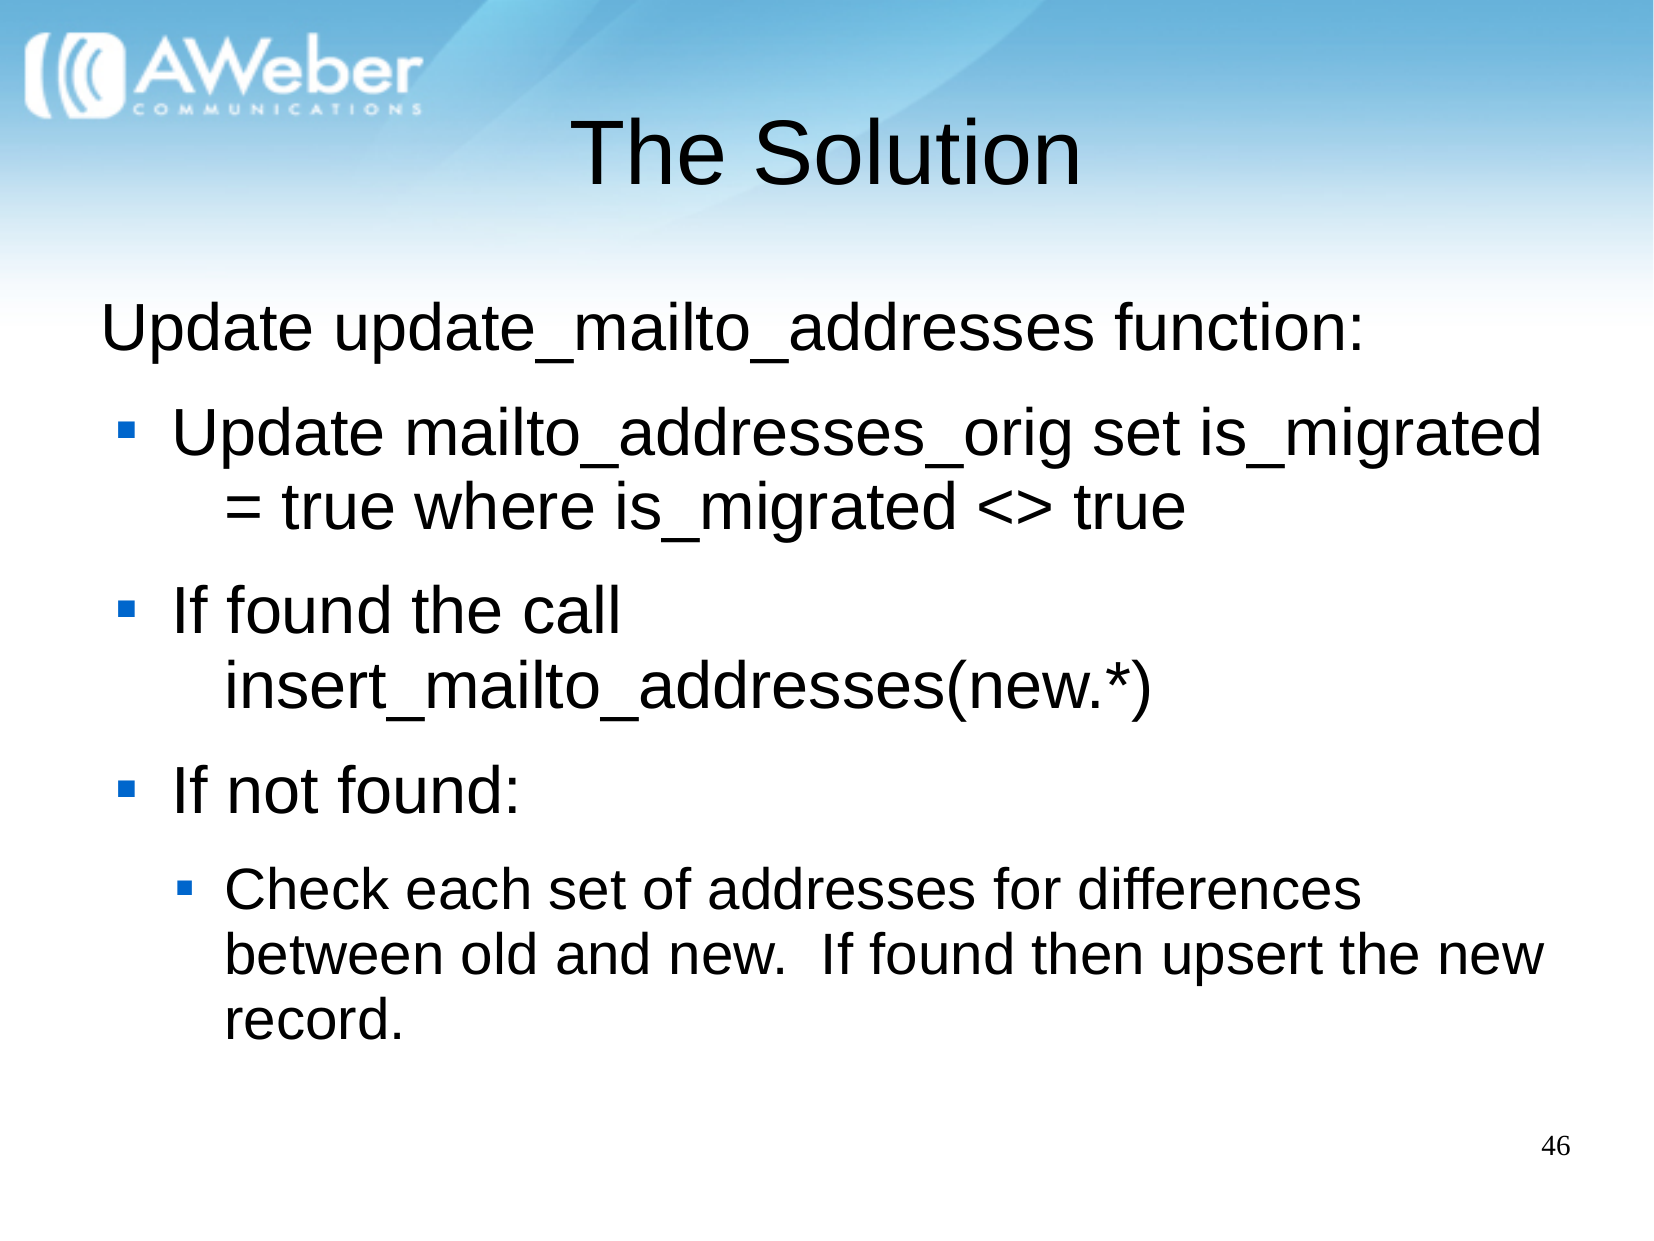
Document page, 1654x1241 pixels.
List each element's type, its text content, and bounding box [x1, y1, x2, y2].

list Update update_mailto_addresses function: Update mailto_addresses_orig set is_migrated = true where is_migrated <> true If found the call insert_mailto_addresses(new.*) If not found: Check each set of addresses for differences between old and new. If found then upsert the new record. [82, 290, 1571, 1241]
title The Solution [82, 49, 1571, 257]
picture [0, 0, 1654, 376]
